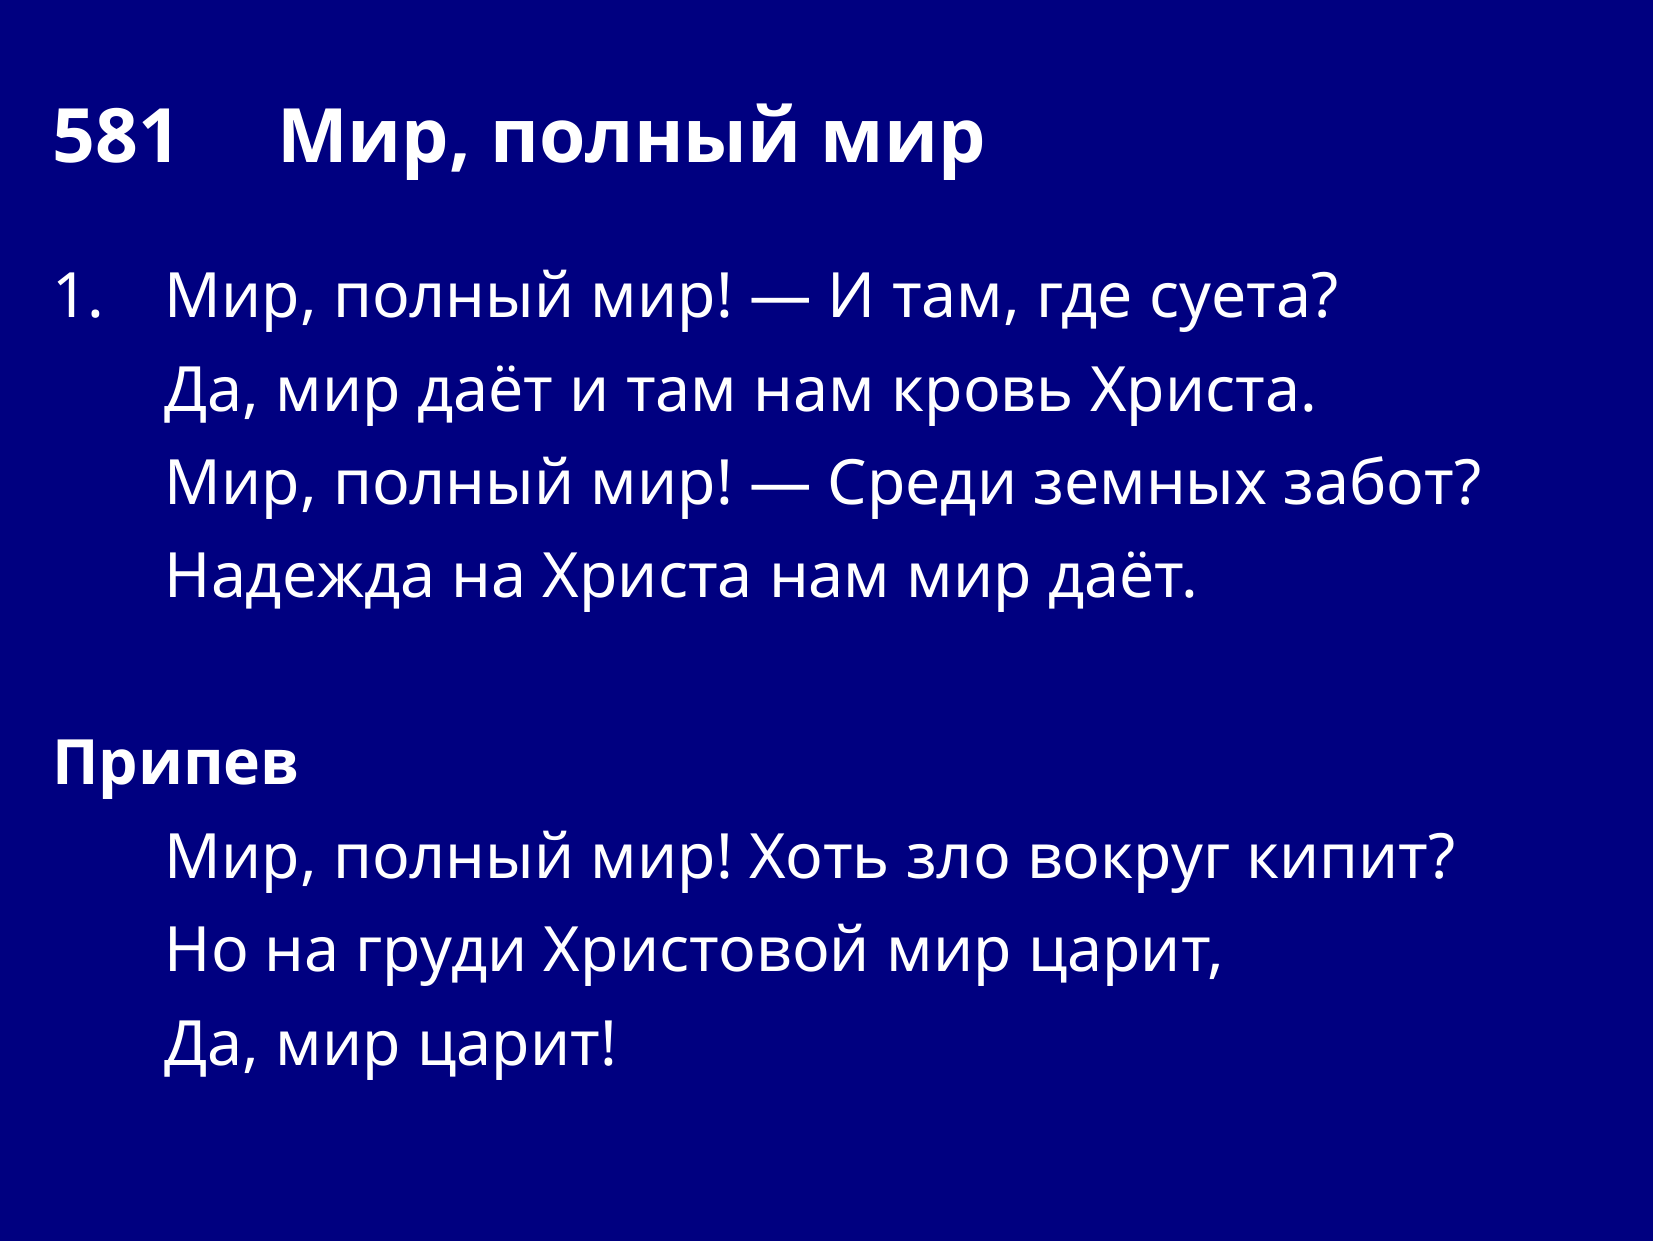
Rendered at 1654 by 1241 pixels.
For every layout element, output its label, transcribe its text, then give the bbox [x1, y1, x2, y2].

text_box 1. Мир, полный мир! — И там, где суета? Да, мир даёт и там нам кровь Христа. Мир, полный мир! — Среди земных забот? Надежда на Христа нам мир даёт. Припев Мир, полный мир! Хоть зло вокруг кипит? Но на груди Христовой мир царит, Да, мир царит! [37, 150, 1651, 1163]
text_box 581 Мир, полный мир [37, 75, 1576, 188]
